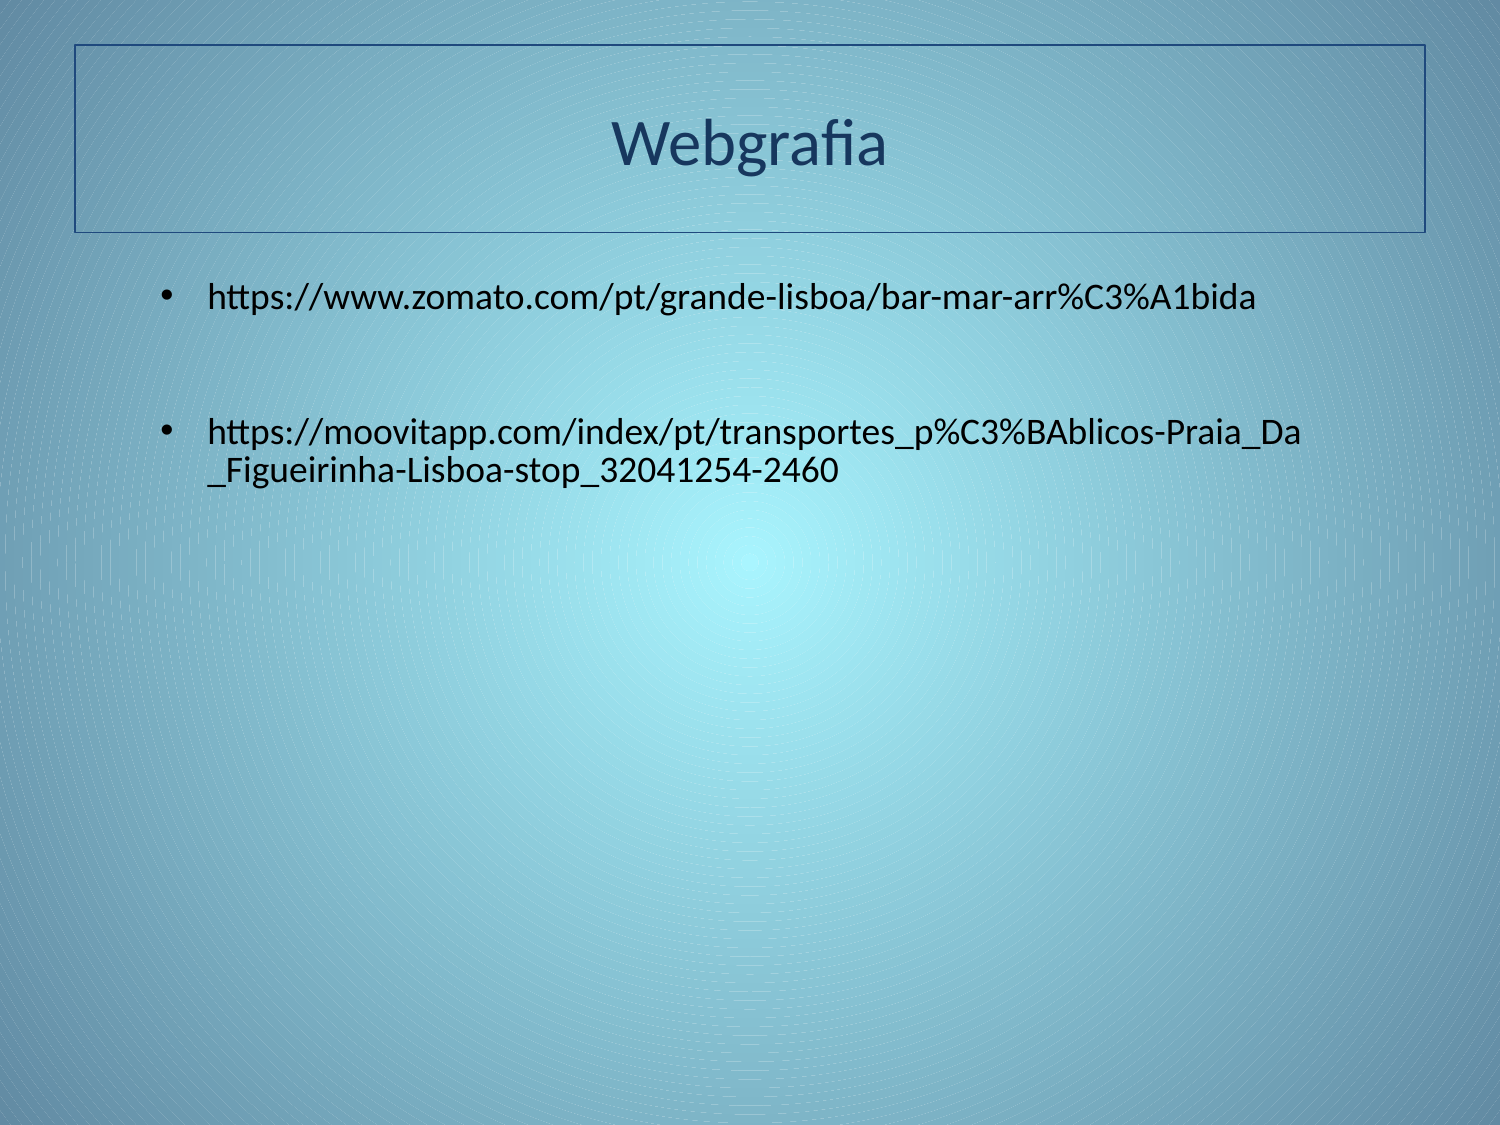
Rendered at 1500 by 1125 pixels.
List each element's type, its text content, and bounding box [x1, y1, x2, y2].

title Webgrafia [75, 45, 1426, 233]
text_box https://www.zomato.com/pt/grande-lisboa/bar-mar-arr%C3%A1bida https://moovitapp.com/index/pt/transportes_p%C3%BAblicos-Praia_Da_Figueirinha-Lisboa-stop_32041254-2460 [145, 265, 1322, 505]
